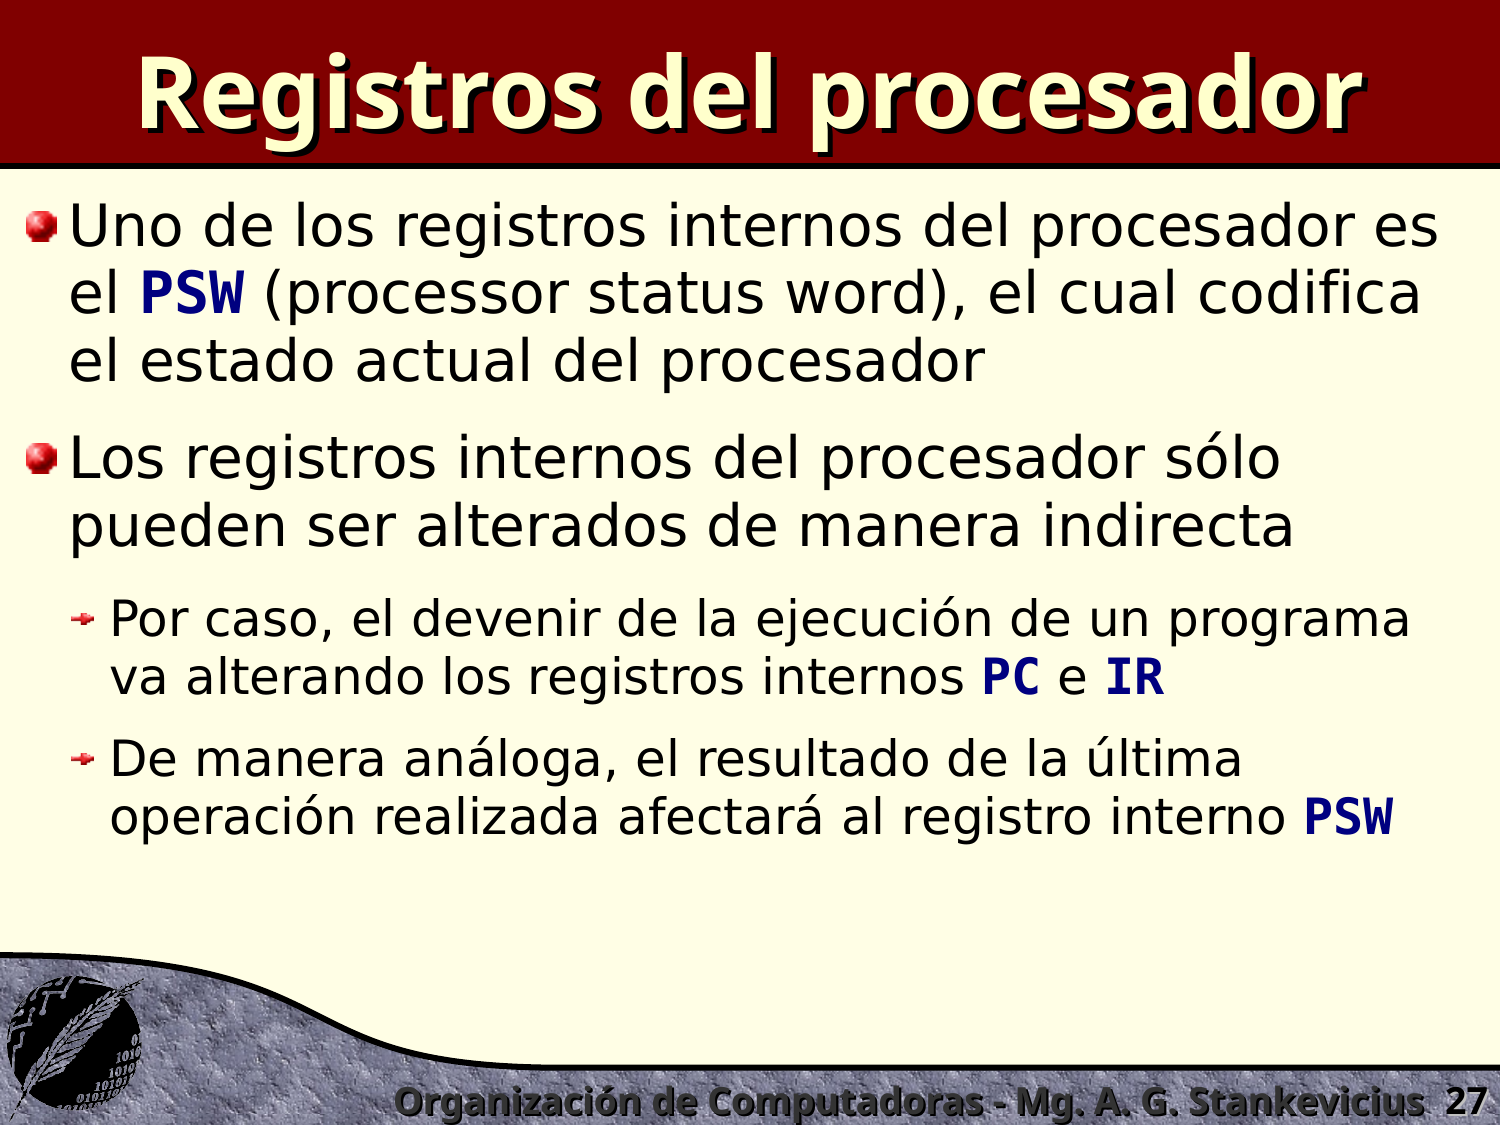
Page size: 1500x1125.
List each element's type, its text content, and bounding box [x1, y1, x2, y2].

picture [448, 1100, 455, 1110]
list Uno de los registros internos del procesador es el PSW (processor status word), el cual codifica el estado actual del procesador Los registros internos del procesador sólo pueden ser alterados de manera indirecta Por caso, el devenir de la ejecución de un programa va alterando los registros internos PC e IR De manera análoga, el resultado de la última operación realizada afectará al registro interno PSW [11, 192, 1486, 935]
picture [0, 959, 1500, 1125]
title Registros del procesador [15, 5, 1485, 160]
picture [802, 1100, 806, 1110]
picture [1058, 1100, 1065, 1110]
